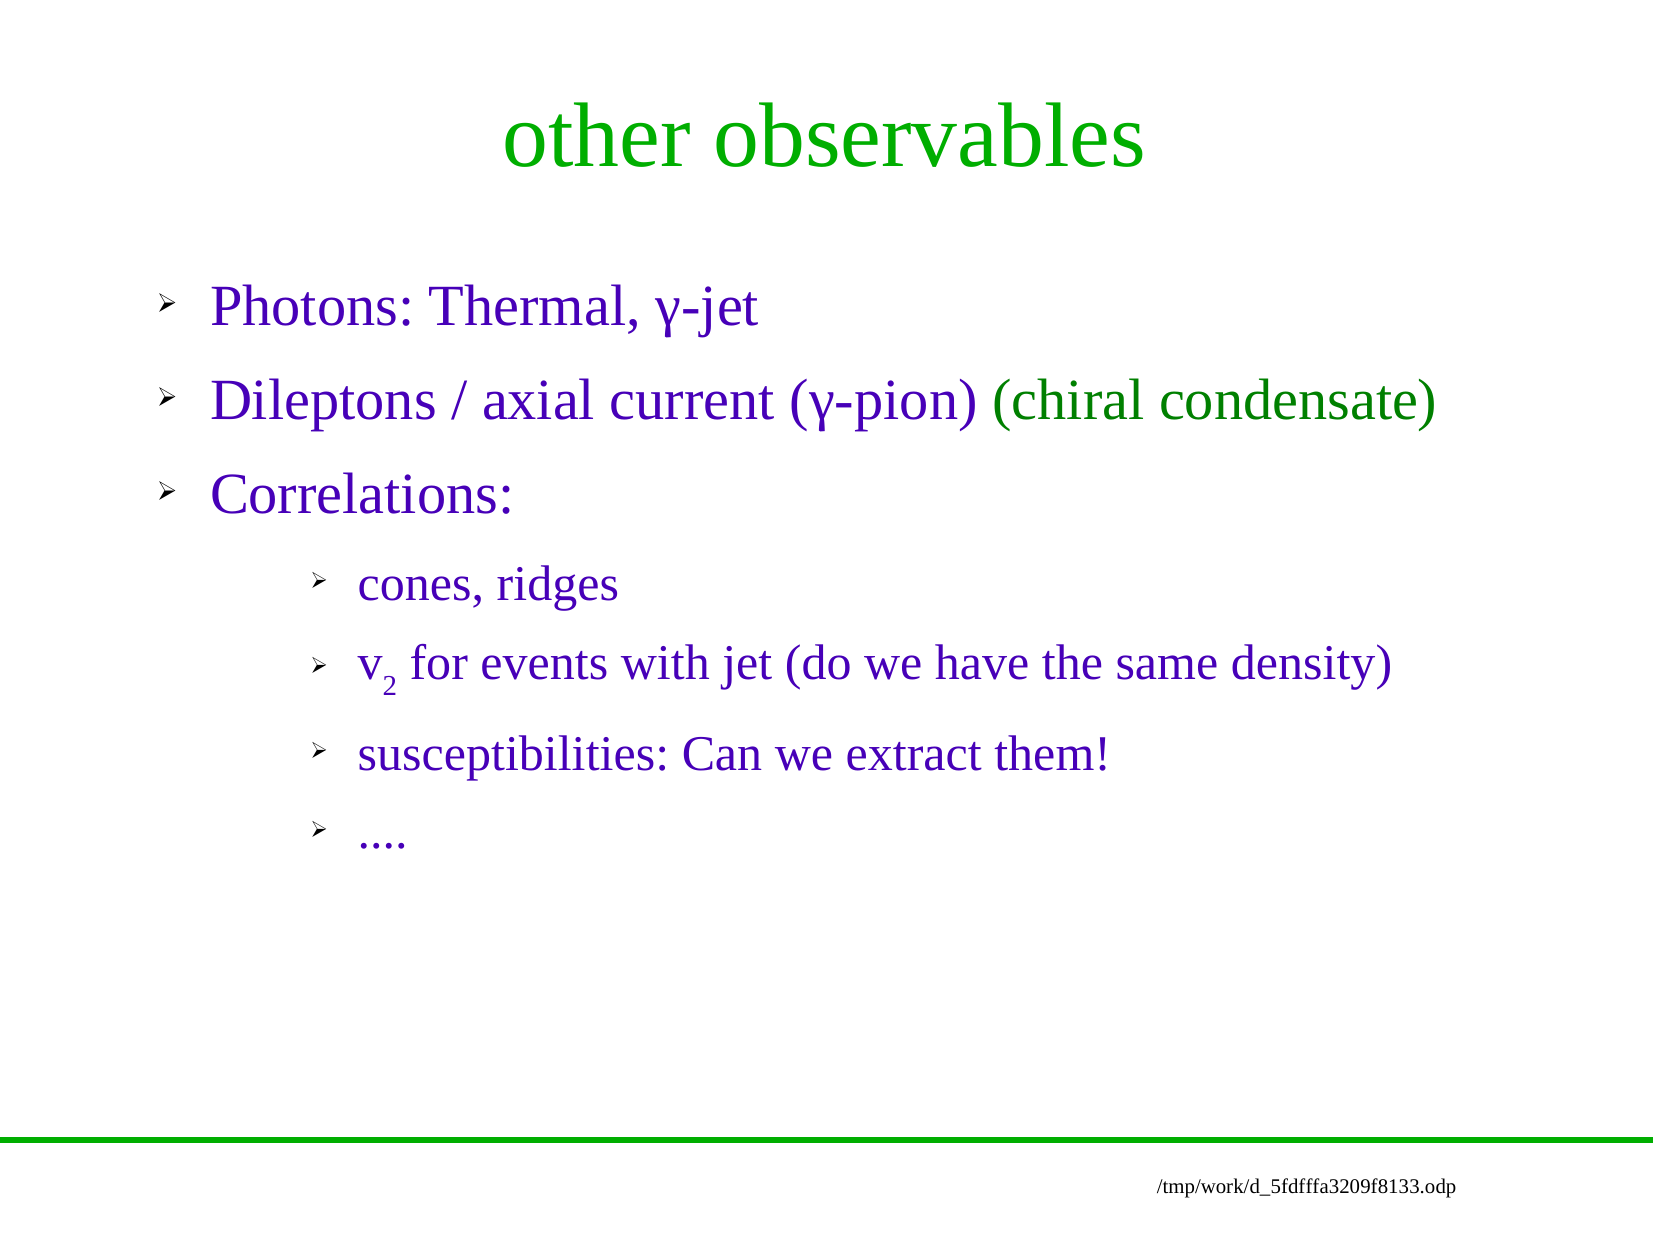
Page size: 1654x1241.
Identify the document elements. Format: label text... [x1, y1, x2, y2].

list Photons: Thermal, γ-jet Dileptons / axial current (γ-pion) (chiral condensate) Correlations: cones, ridges v2 for events with jet (do we have the same density) susceptibilities: Can we extract them! .... [121, 273, 1534, 1055]
title other observables [107, 31, 1520, 239]
